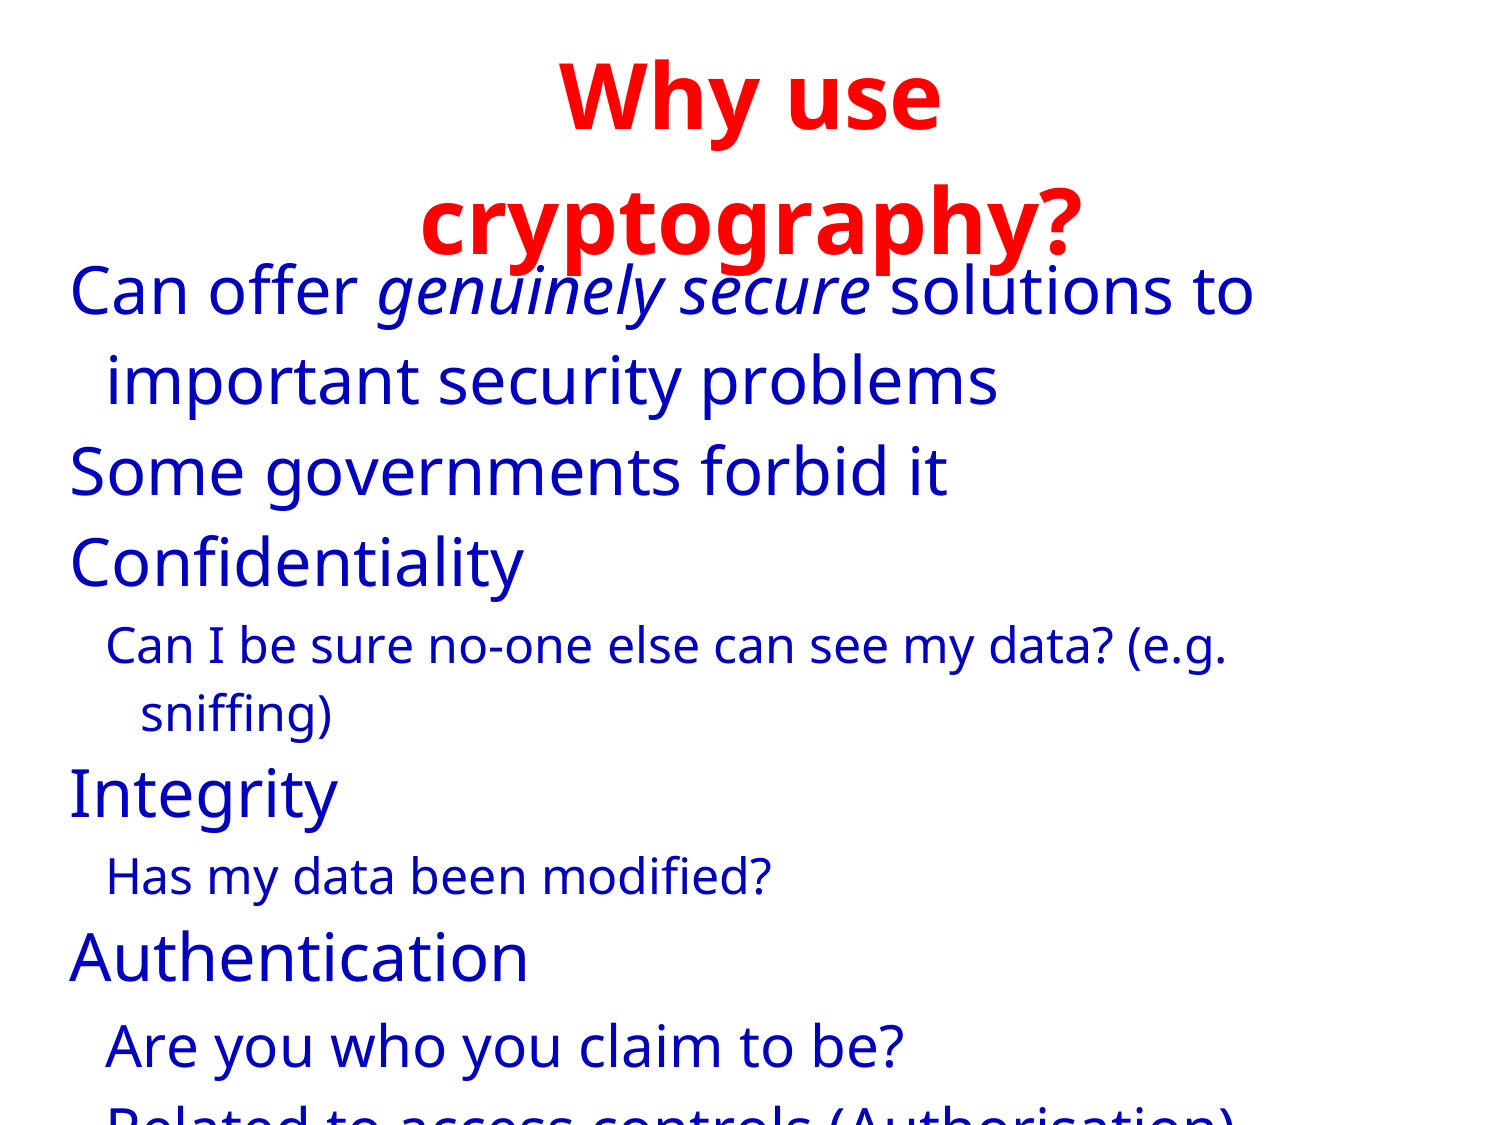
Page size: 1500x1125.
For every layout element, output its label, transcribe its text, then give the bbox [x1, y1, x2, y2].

title Why use cryptography? [224, 31, 1280, 144]
list Can offer genuinely secure solutions to important security problems Some governments forbid it Confidentiality Can I be sure no-one else can see my data? (e.g. sniffing) Integrity Has my data been modified? Authentication Are you who you claim to be? Related to access controls (Authorisation) [34, 242, 1363, 1092]
